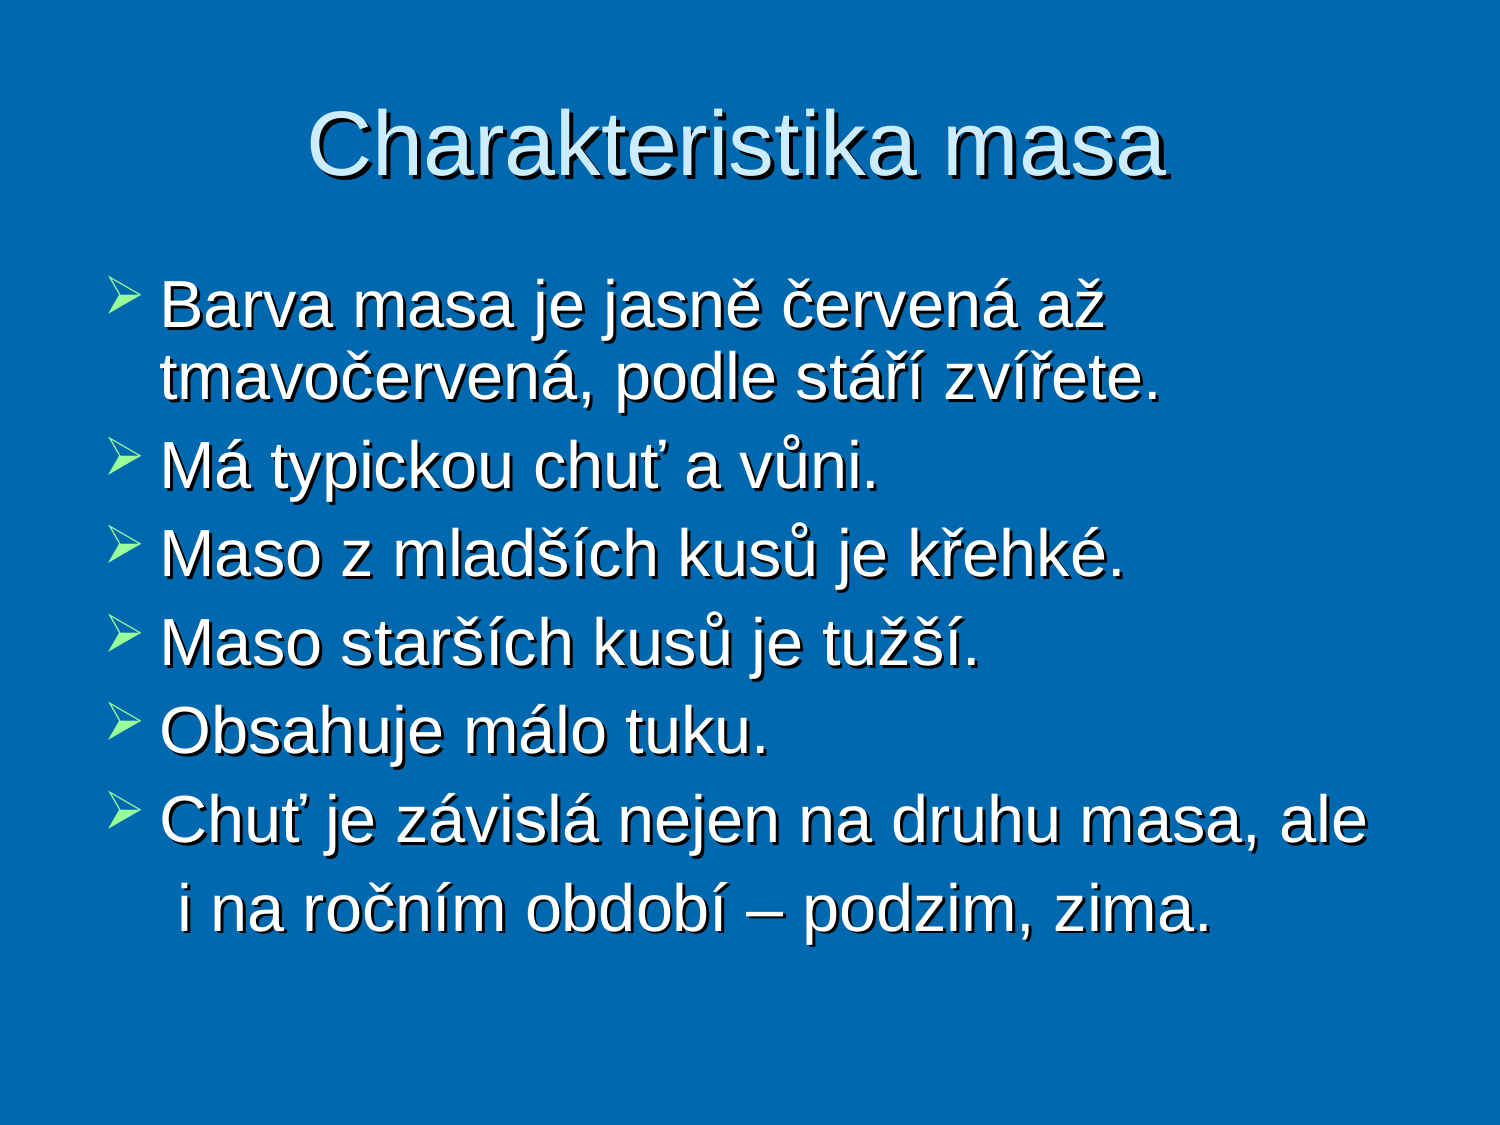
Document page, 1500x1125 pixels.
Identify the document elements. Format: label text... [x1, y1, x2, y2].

title Charakteristika masa [75, 45, 1426, 233]
list Barva masa je jasně červená až tmavočervená, podle stáří zvířete. Má typickou chuť a vůni. Maso z mladších kusů je křehké. Maso starších kusů je tužší. Obsahuje málo tuku. Chuť je závislá nejen na druhu masa, ale i na ročním období – podzim, zima. [88, 262, 1425, 1006]
